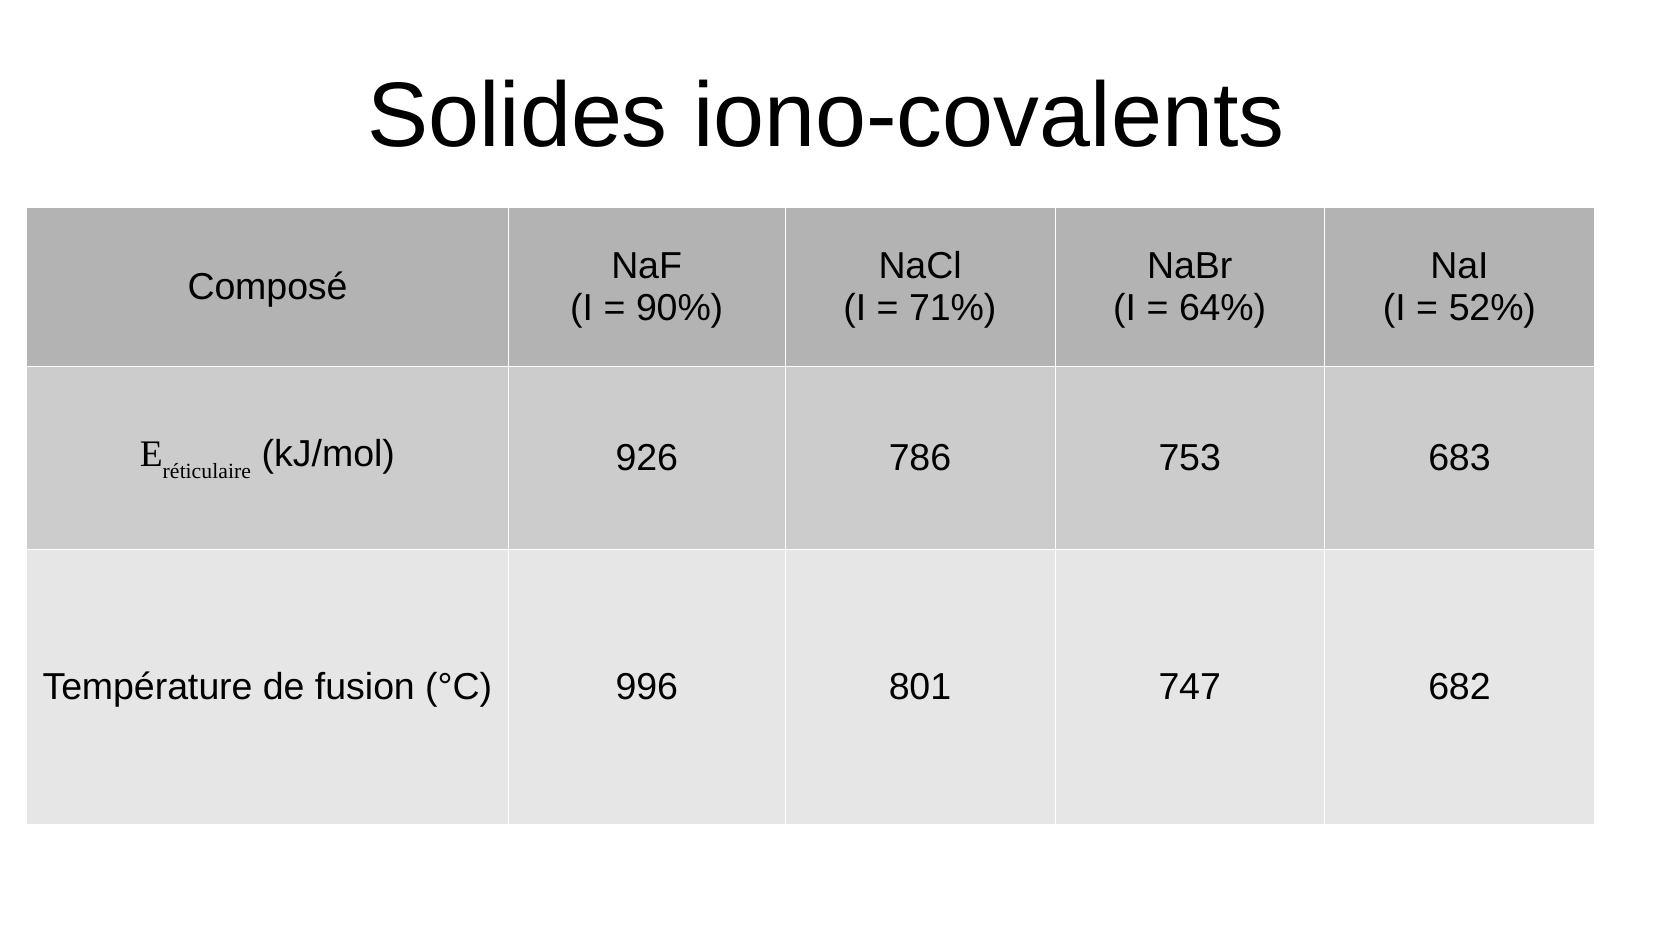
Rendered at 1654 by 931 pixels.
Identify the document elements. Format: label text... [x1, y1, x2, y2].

table_header NaI (I = 52%) [1325, 208, 1594, 366]
table_cell Eréticulaire (kJ/mol) [27, 367, 508, 549]
table_cell 753 [1056, 367, 1324, 549]
table_cell Température de fusion (°C) [27, 550, 508, 824]
table_header NaF (I = 90%) [509, 208, 785, 366]
title Solides iono-covalents [82, 37, 1571, 193]
table_header NaBr (I = 64%) [1056, 208, 1324, 366]
table_cell 747 [1056, 550, 1324, 824]
table_cell 926 [509, 367, 785, 549]
table_header NaCl (I = 71%) [786, 208, 1055, 366]
table_cell 683 [1325, 367, 1594, 549]
table_cell 786 [786, 367, 1055, 549]
table_cell 996 [509, 550, 785, 824]
table_cell 682 [1325, 550, 1594, 824]
table_cell 801 [786, 550, 1055, 824]
table_header Composé [27, 208, 508, 366]
